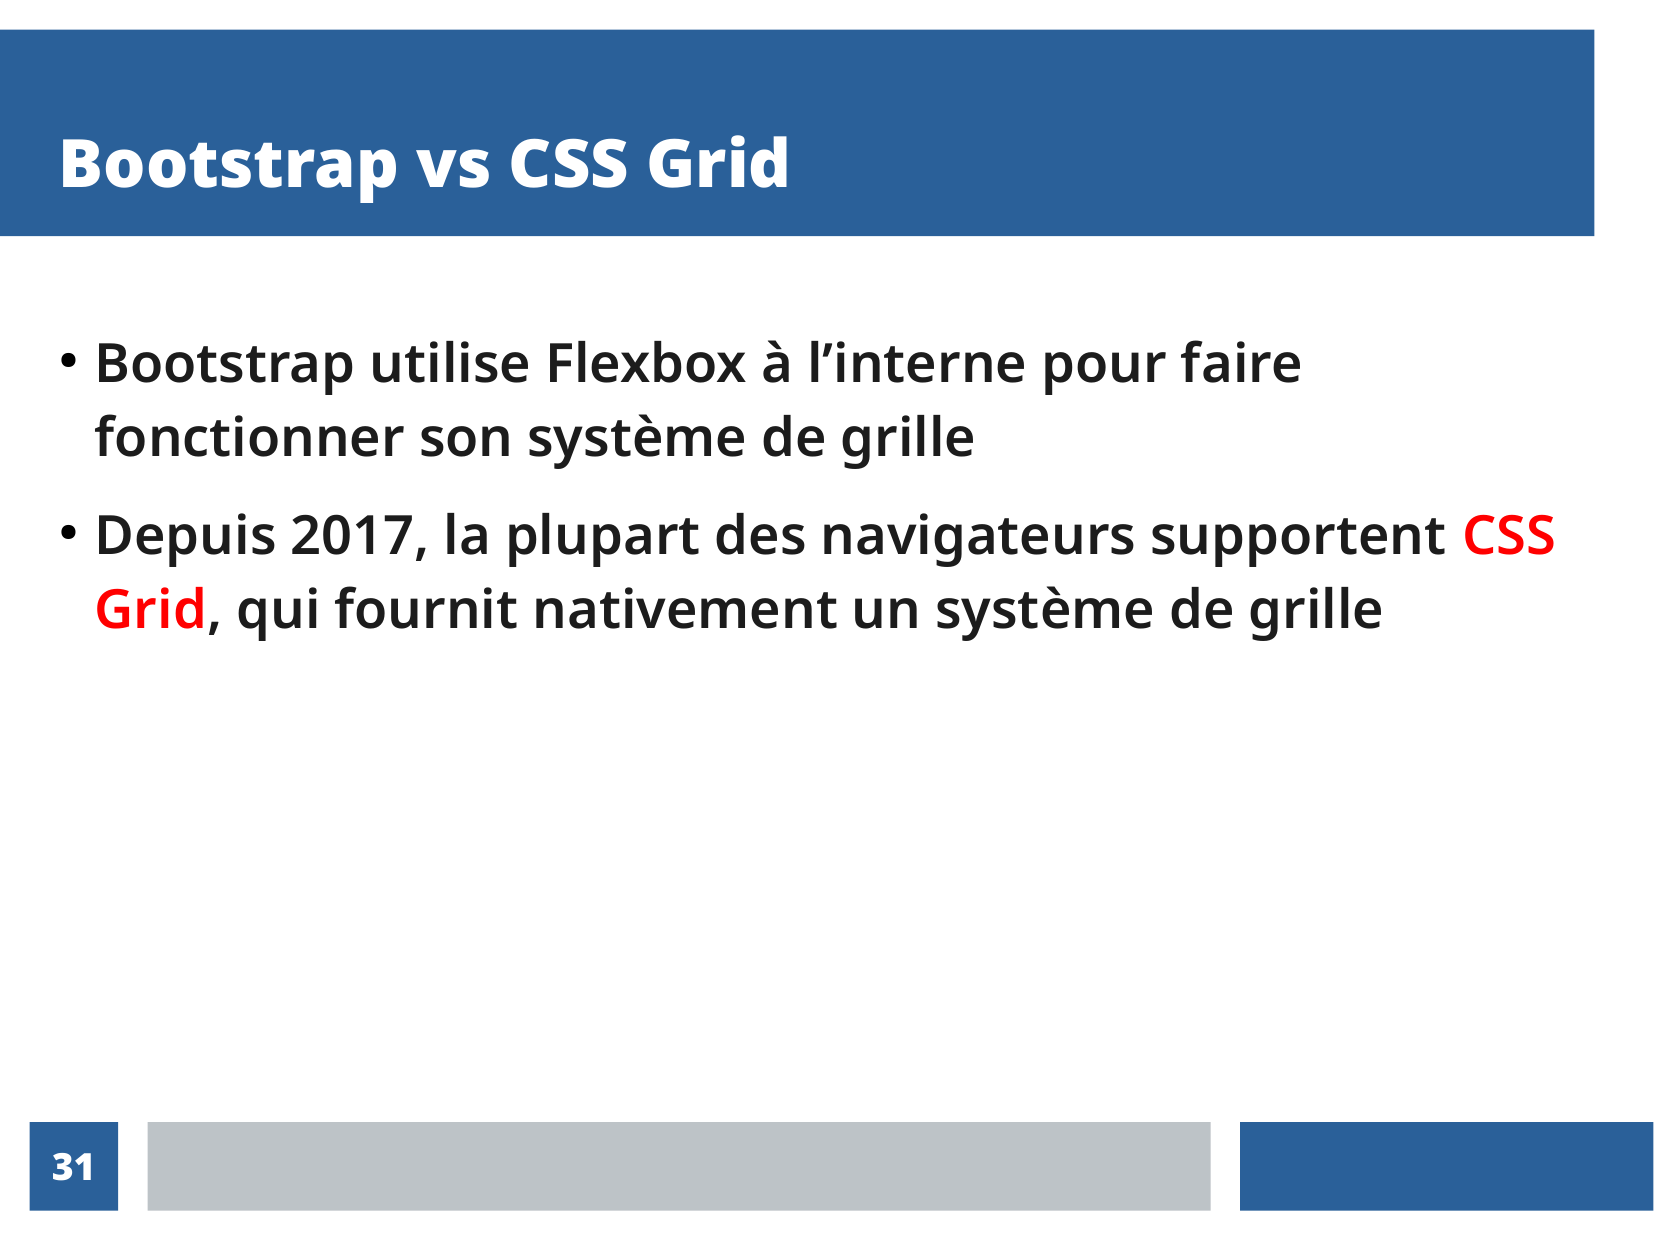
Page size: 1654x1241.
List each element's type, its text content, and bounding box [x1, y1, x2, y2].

list Bootstrap utilise Flexbox à l’interne pour faire fonctionner son système de grille Depuis 2017, la plupart des navigateurs supportent CSS Grid, qui fournit nativement un système de grille [59, 324, 1565, 1093]
title Bootstrap vs CSS Grid [59, 59, 1595, 207]
